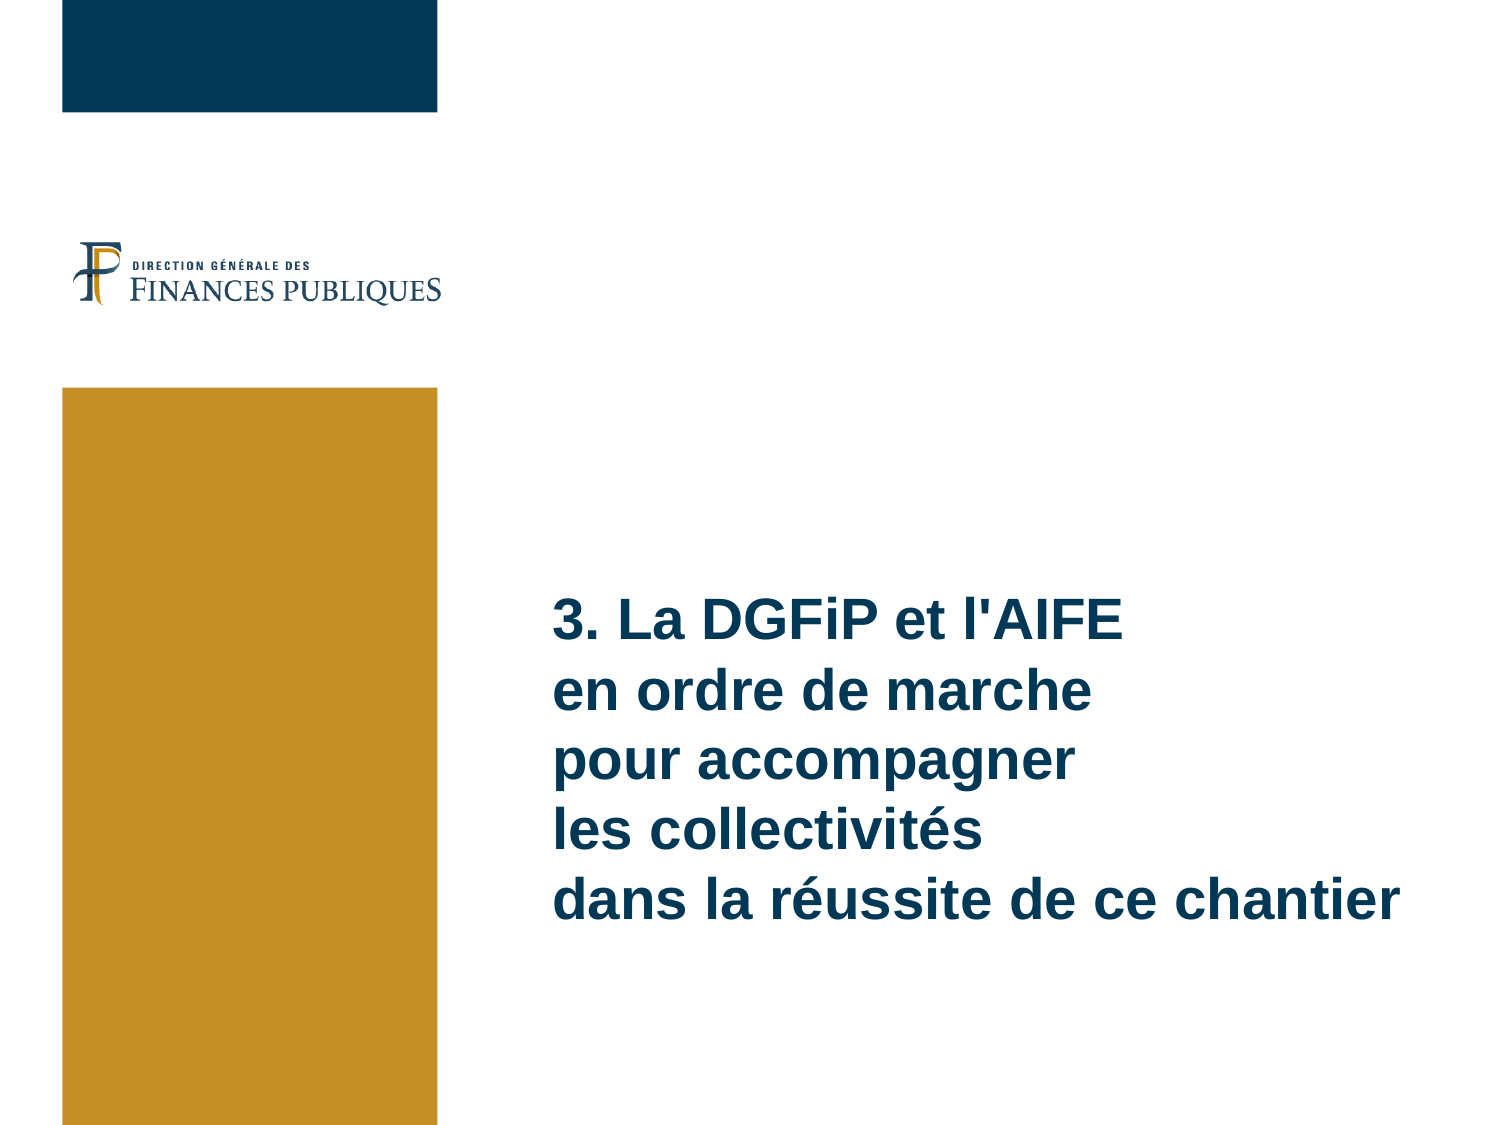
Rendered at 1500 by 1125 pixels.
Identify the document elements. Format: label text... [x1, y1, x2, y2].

picture [50, 219, 463, 328]
title 3. La DGFiP et l'AIFE en ordre de marche pour accompagner les collectivités dans la réussite de ce chantier [537, 573, 1440, 940]
